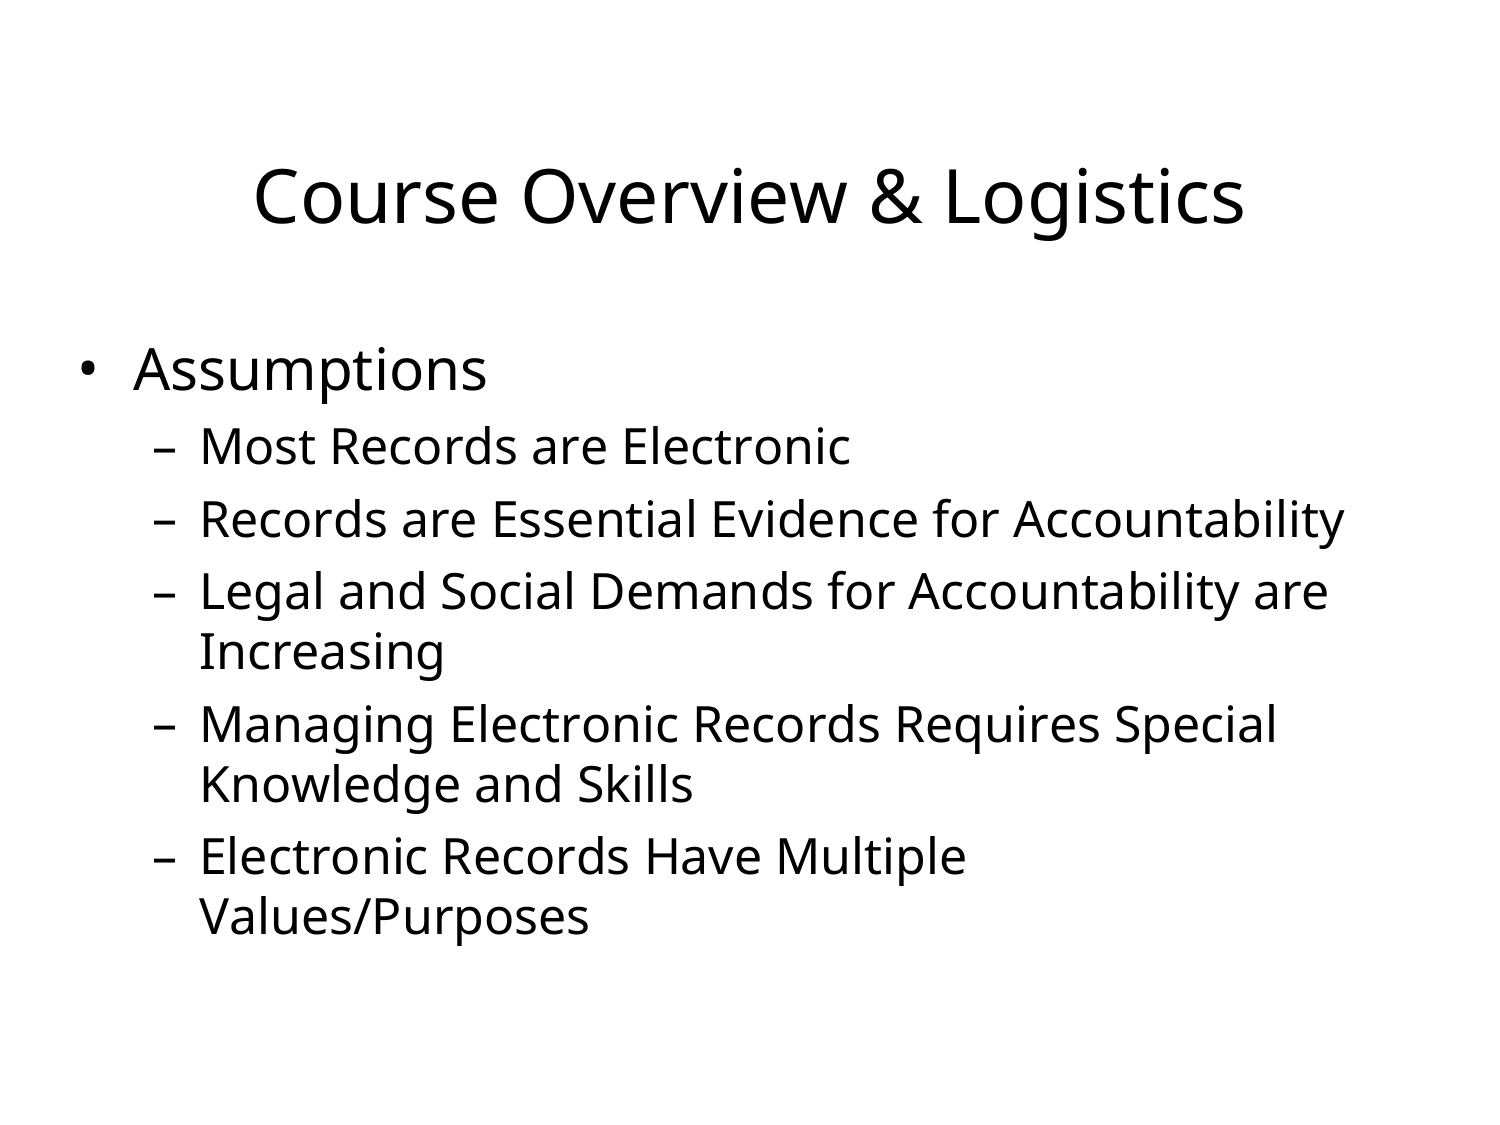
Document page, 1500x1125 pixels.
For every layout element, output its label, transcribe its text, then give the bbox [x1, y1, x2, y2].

title Course Overview & Logistics [112, 99, 1388, 288]
list Assumptions Most Records are Electronic Records are Essential Evidence for Accountability Legal and Social Demands for Accountability are Increasing Managing Electronic Records Requires Special Knowledge and Skills Electronic Records Have Multiple Values/Purposes [62, 324, 1388, 1001]
